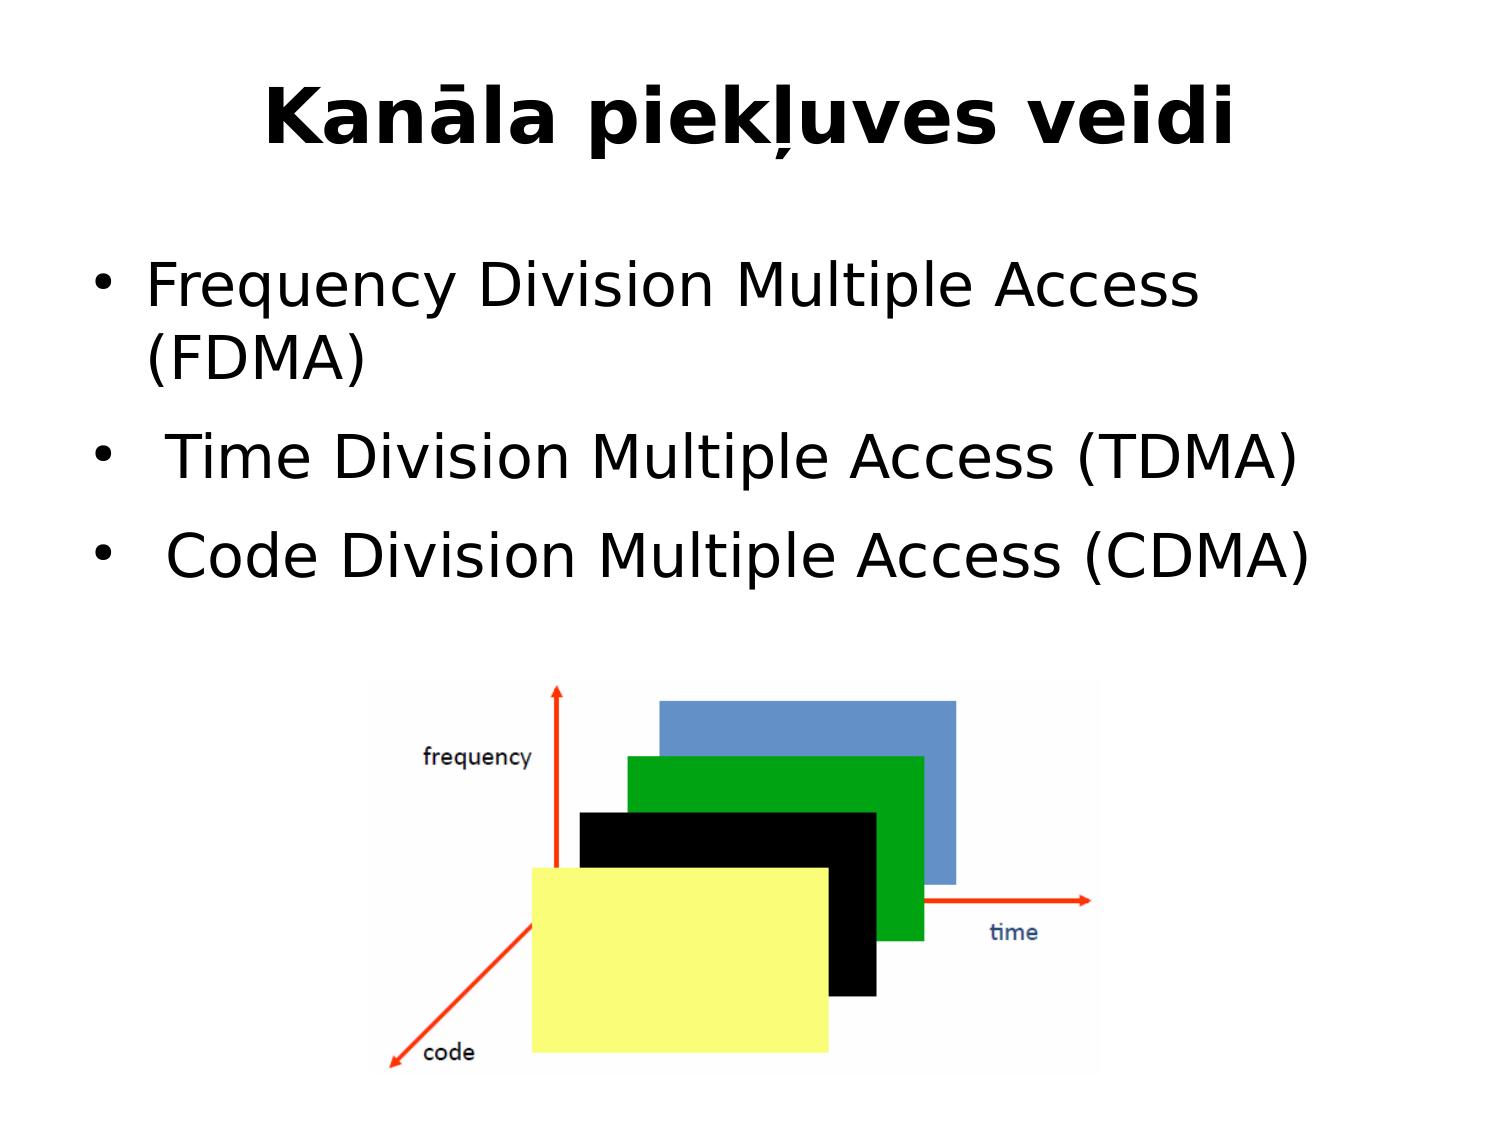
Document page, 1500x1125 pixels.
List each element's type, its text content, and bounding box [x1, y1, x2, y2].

list Frequency Division Multiple Access (FDMA) Time Division Multiple Access (TDMA) Code Division Multiple Access (CDMA) [75, 246, 1395, 642]
title Kanāla piekļuves veidi [75, 74, 1425, 150]
picture [369, 679, 1101, 1075]
